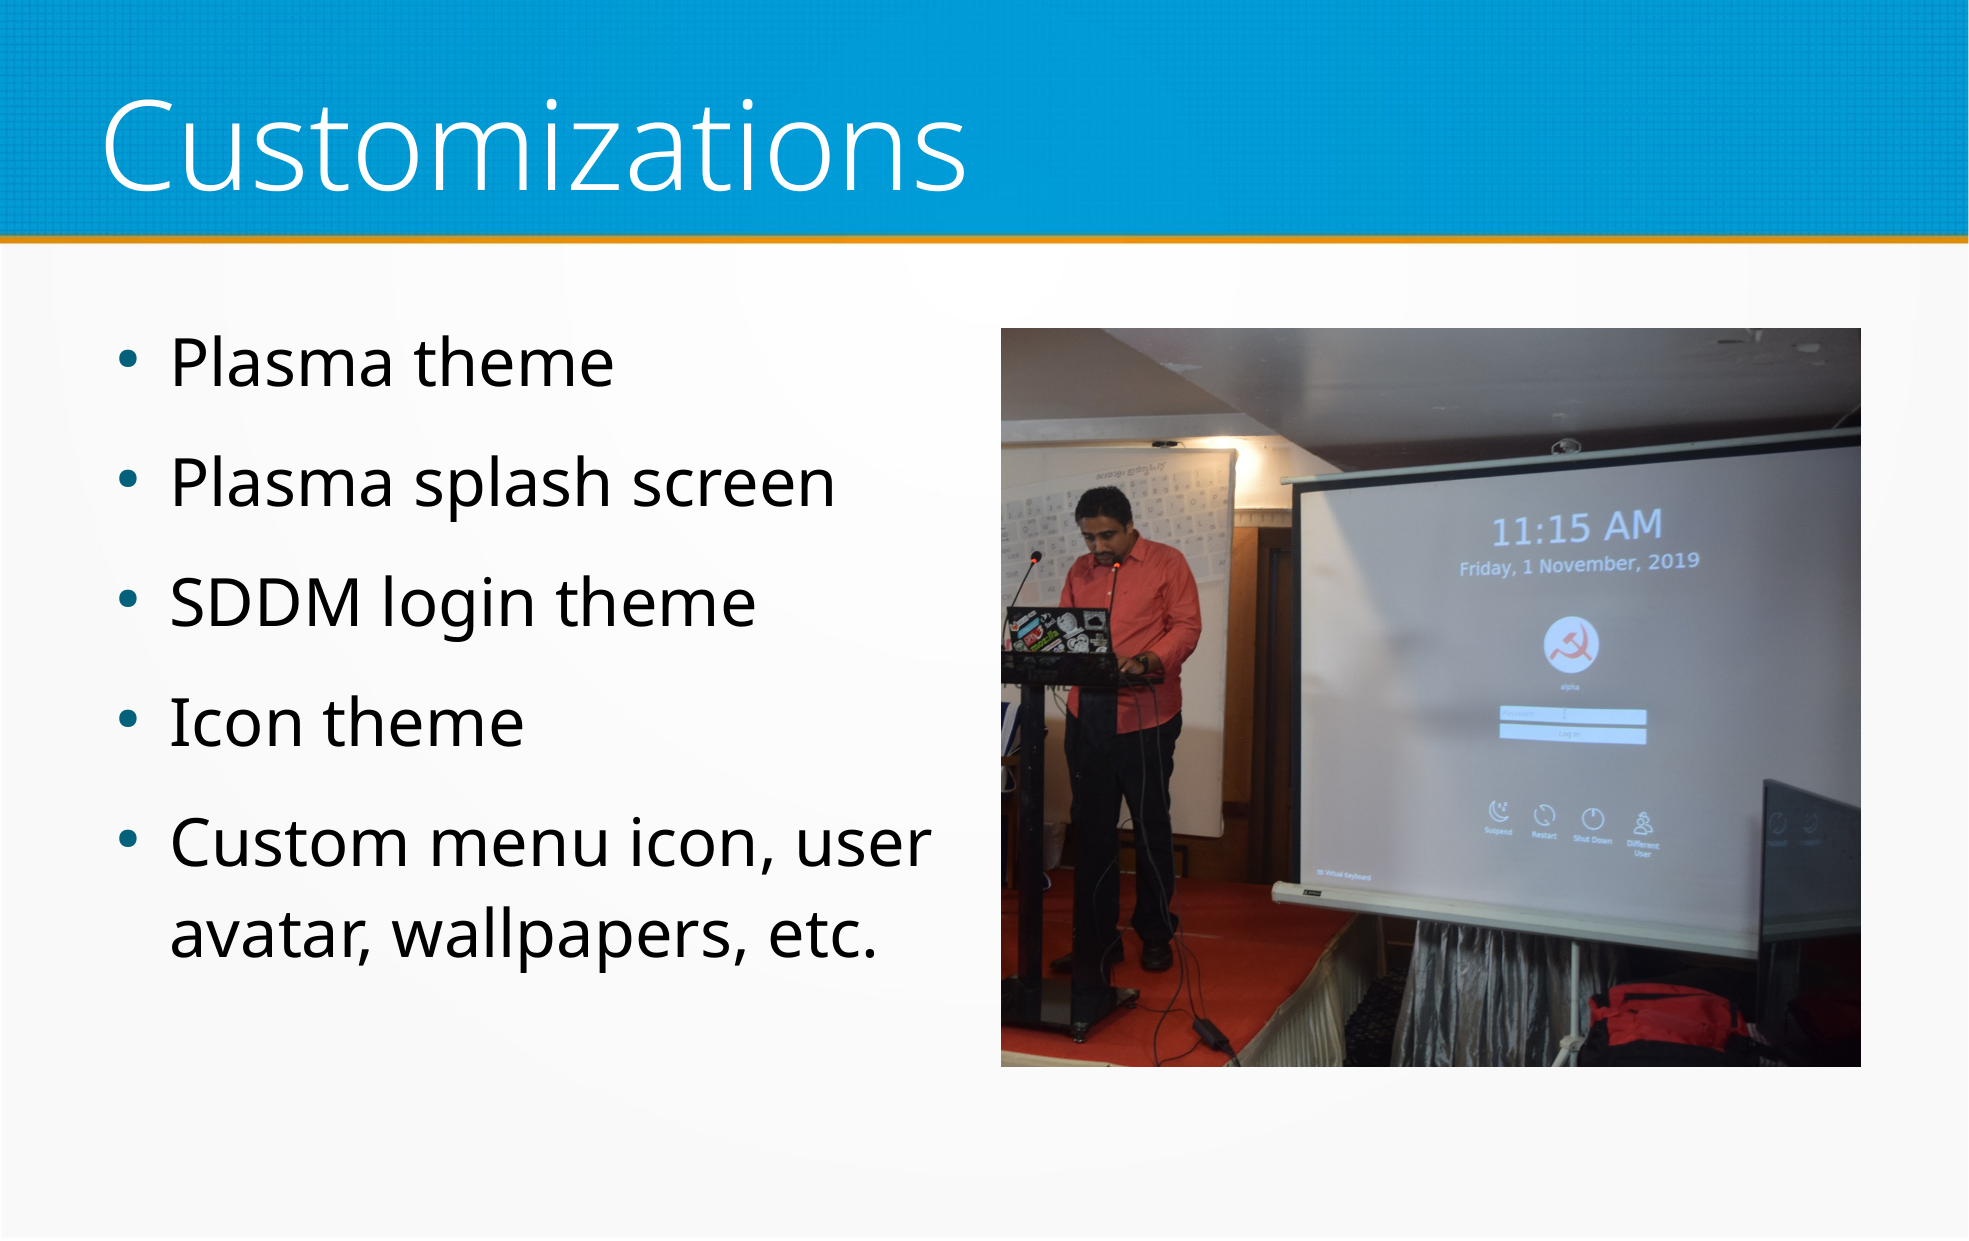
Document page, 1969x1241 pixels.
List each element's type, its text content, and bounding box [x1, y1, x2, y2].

list Plasma theme Plasma splash screen SDDM login theme Icon theme Custom menu icon, user avatar, wallpapers, etc. [98, 315, 958, 1081]
title Customizations [98, 19, 1870, 227]
picture [0, 233, 1969, 1241]
